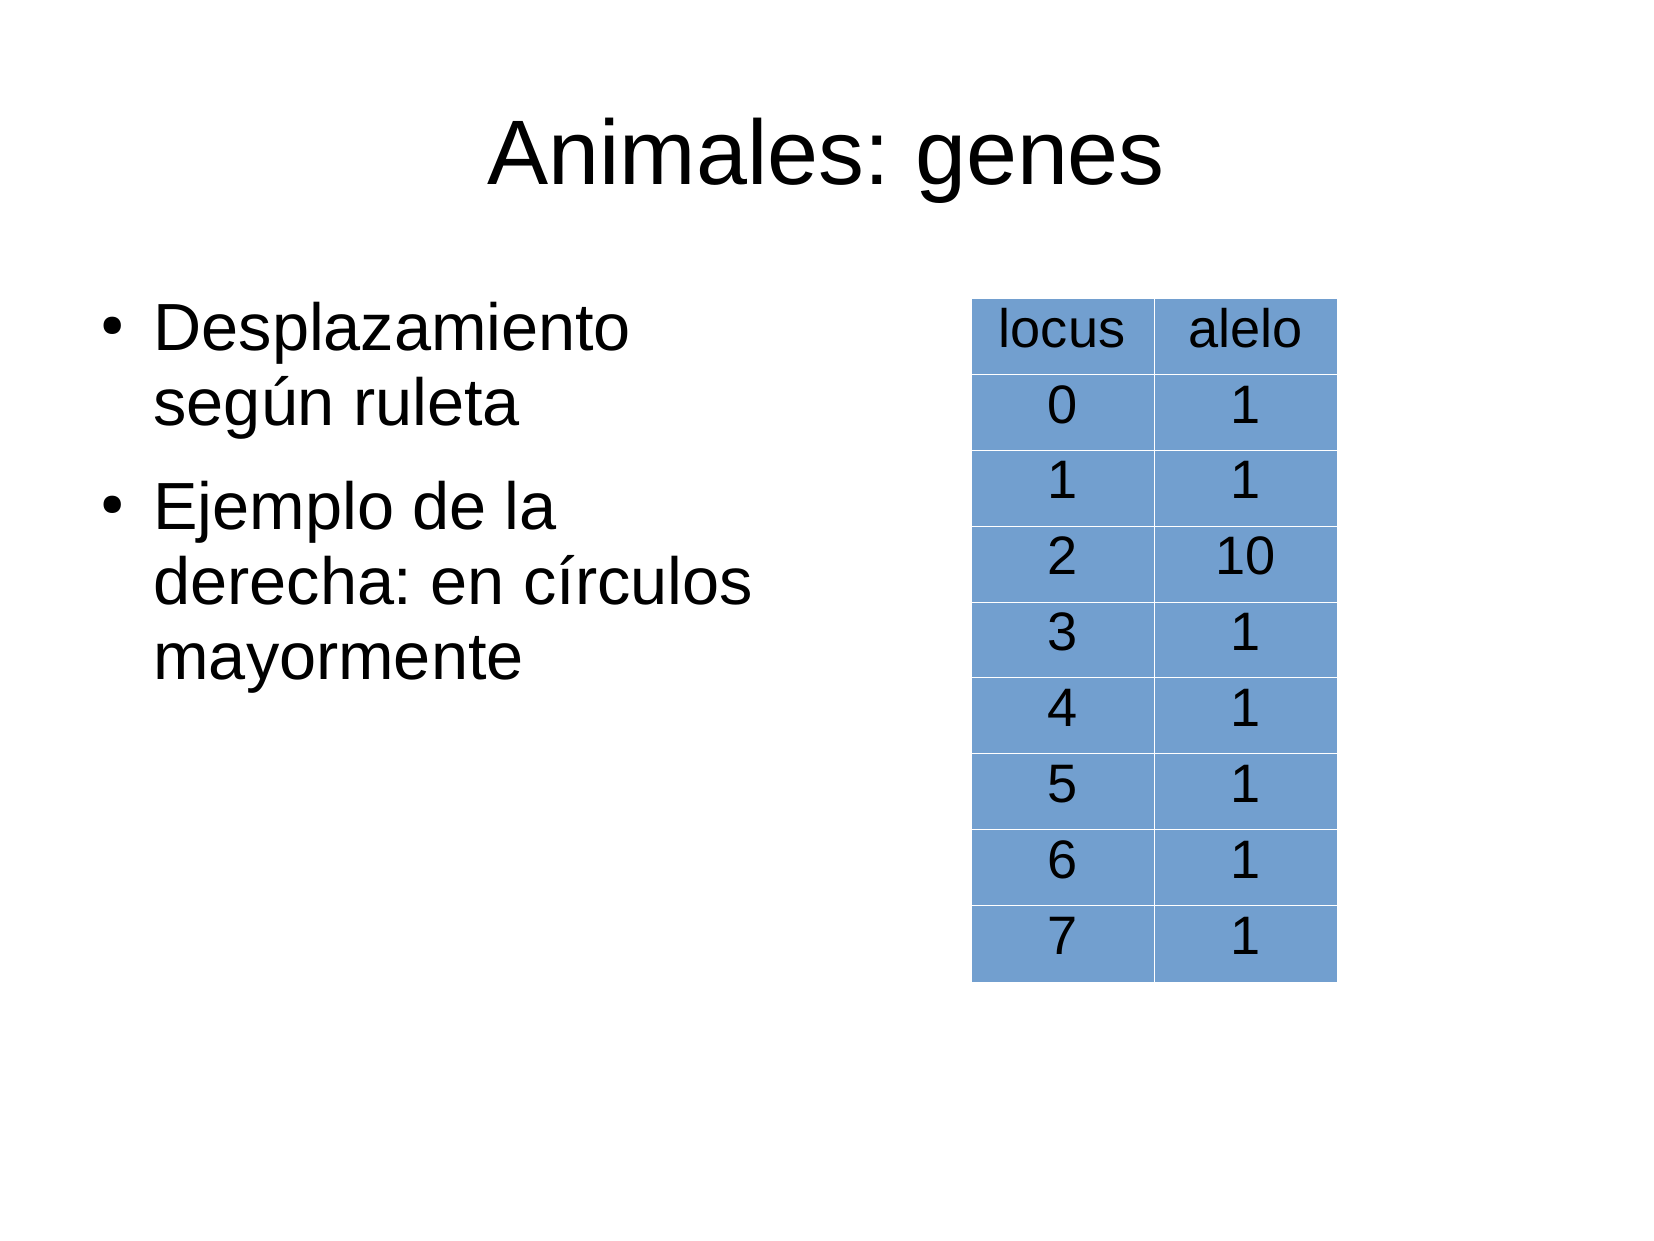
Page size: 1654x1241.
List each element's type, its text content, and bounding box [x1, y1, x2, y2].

table_header alelo [1155, 299, 1337, 374]
table_cell 10 [1155, 527, 1337, 602]
table_cell 1 [1155, 830, 1337, 905]
table_cell 1 [1155, 906, 1337, 982]
table_cell 4 [972, 678, 1154, 753]
table_cell 3 [972, 603, 1154, 677]
table_cell 0 [972, 375, 1154, 450]
table_cell 7 [972, 906, 1154, 982]
table_cell 1 [1155, 678, 1337, 753]
table_cell 1 [1155, 375, 1337, 450]
table_cell 2 [972, 527, 1154, 602]
title Animales: genes [82, 49, 1571, 257]
table_header locus [972, 299, 1154, 374]
table_cell 5 [972, 754, 1154, 829]
table_cell 1 [972, 451, 1154, 526]
table_cell 1 [1155, 754, 1337, 829]
list Desplazamiento según ruleta Ejemplo de la derecha: en círculos mayormente [82, 290, 809, 1010]
table_cell 6 [972, 830, 1154, 905]
table_cell 1 [1155, 451, 1337, 526]
table_cell 1 [1155, 603, 1337, 677]
